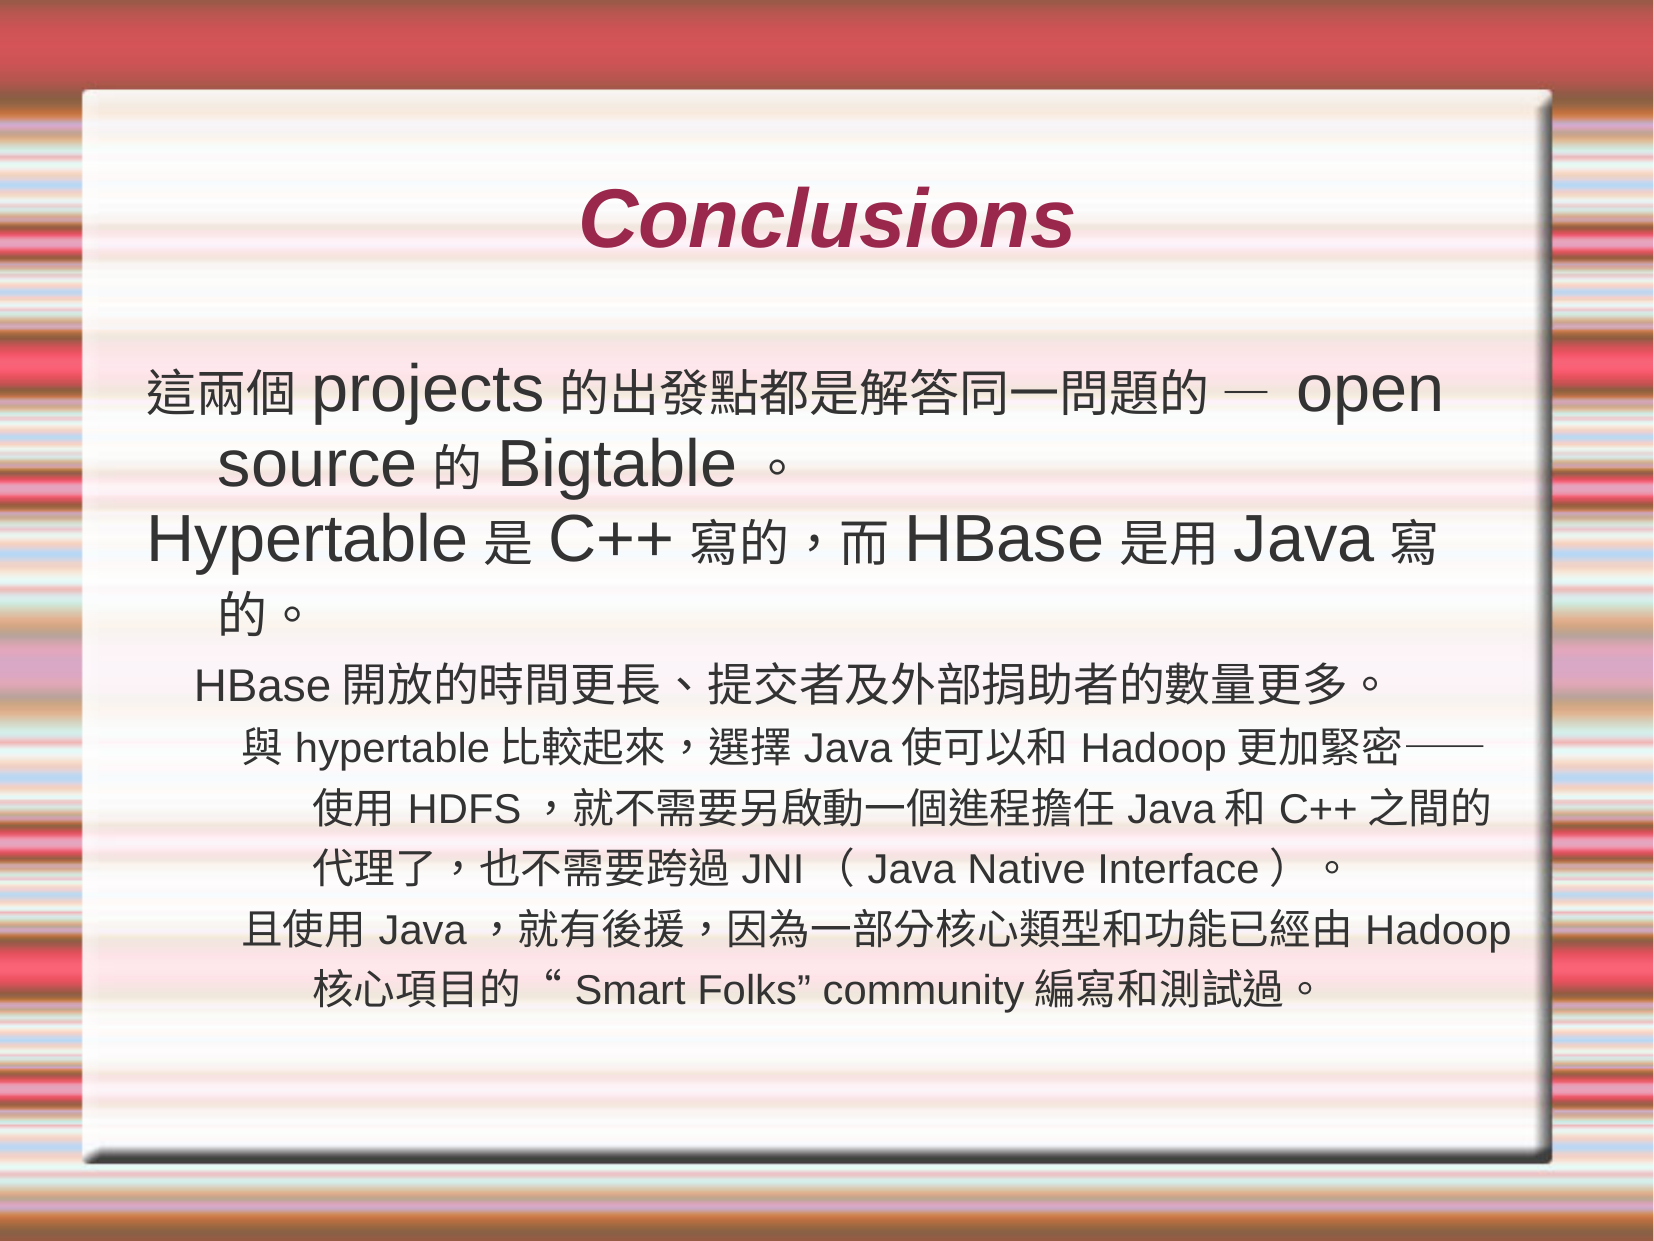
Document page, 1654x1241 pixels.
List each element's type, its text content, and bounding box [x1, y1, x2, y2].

title Conclusions [121, 122, 1534, 315]
list 這兩個projects的出發點都是解答同一問題的 — open source的Bigtable。 Hypertable是C++寫的，而HBase是用Java寫的。 HBase開放的時間更長、提交者及外部捐助者的數量更多。 與hypertable比較起來，選擇Java使可以和Hadoop更加緊密——使用HDFS，就不需要另啟動一個進程擔任Java和C++之間的代理了，也不需要跨過JNI（Java Native Interface）。 且使用Java，就有後援，因為一部分核心類型和功能已經由Hadoop核心項目的“Smart Folks” community編寫和測試過。 [134, 350, 1516, 1118]
picture [0, 0, 1654, 1241]
